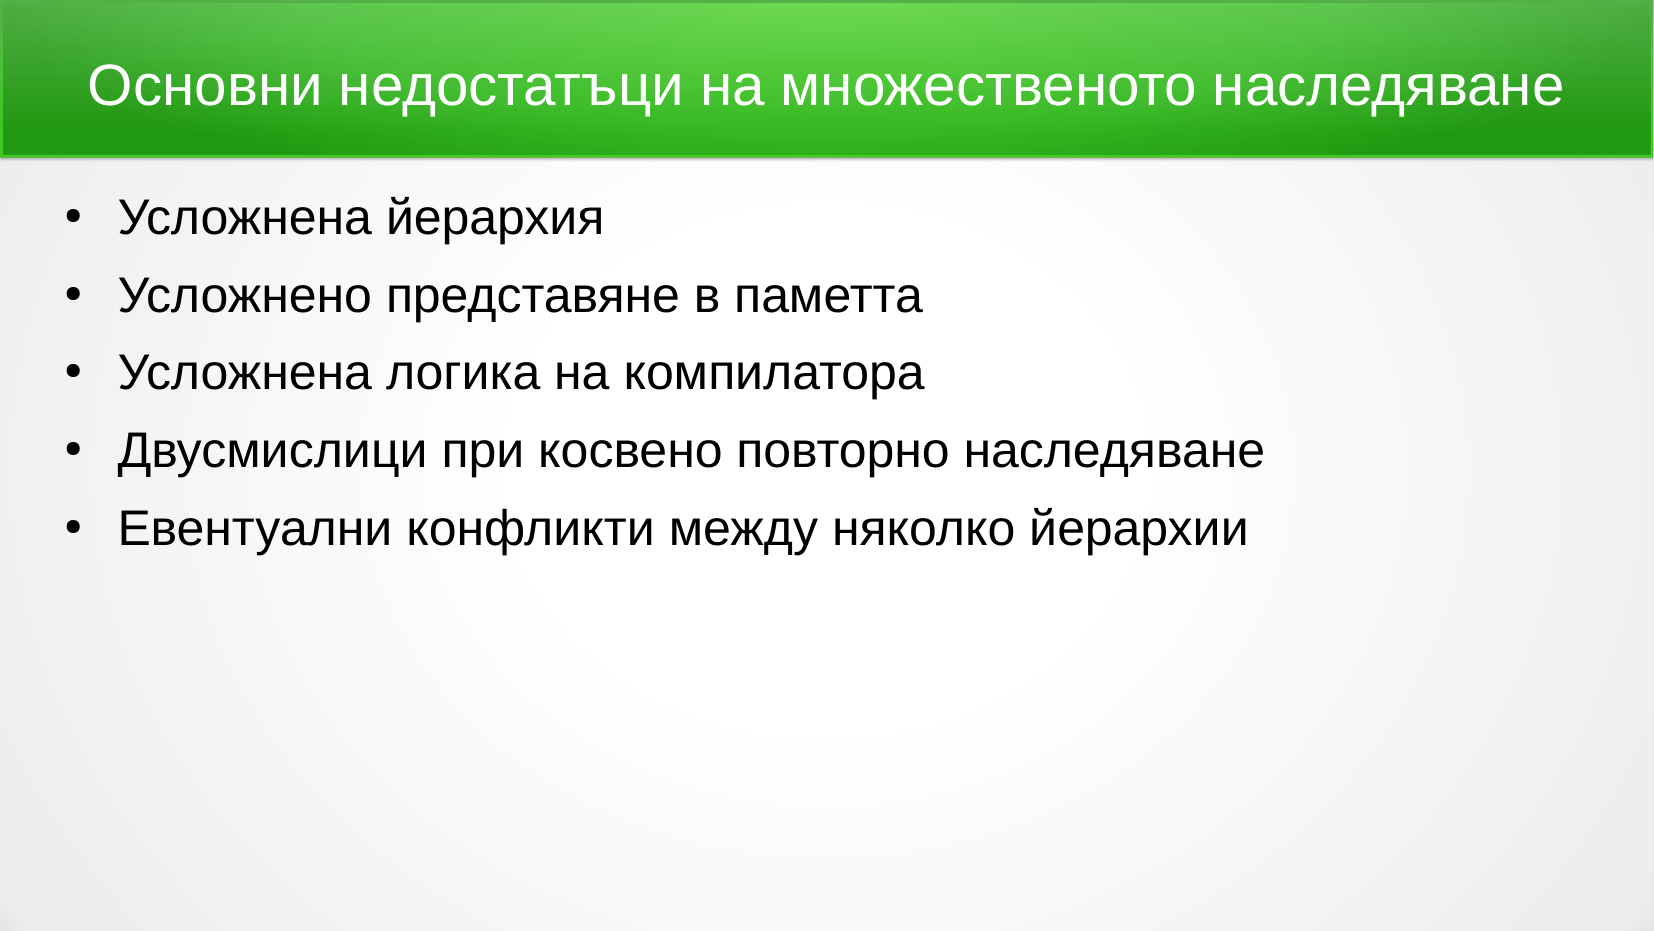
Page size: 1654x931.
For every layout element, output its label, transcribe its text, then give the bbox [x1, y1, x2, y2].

title Основни недостатъци на множественото наследяване [82, 36, 1571, 135]
list Усложнена йерархия Усложнено представяне в паметта Усложнена логика на компилатора Двусмислици при косвено повторно наследяване Евентуални конфликти между няколко йерархии [46, 188, 1609, 898]
